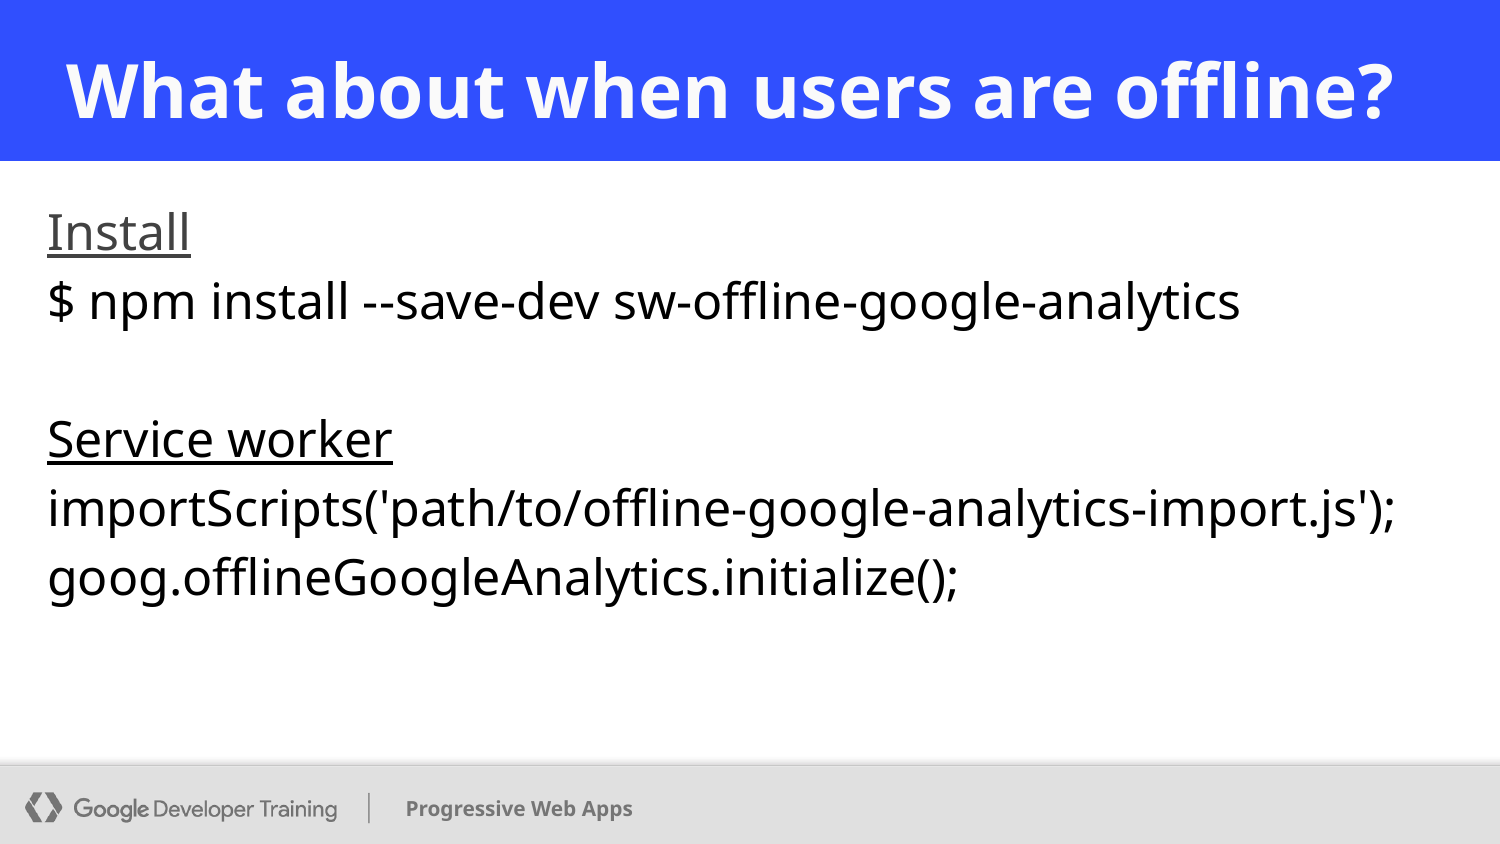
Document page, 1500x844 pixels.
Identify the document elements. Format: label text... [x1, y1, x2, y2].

list Install $ npm install --save-dev sw-offline-google-analytics Service worker importScripts('path/to/offline-google-analytics-import.js'); goog.offlineGoogleAnalytics.initialize(); [32, 176, 1471, 737]
title What about when users are offline? [51, 28, 1449, 122]
picture [0, 161, 1500, 844]
